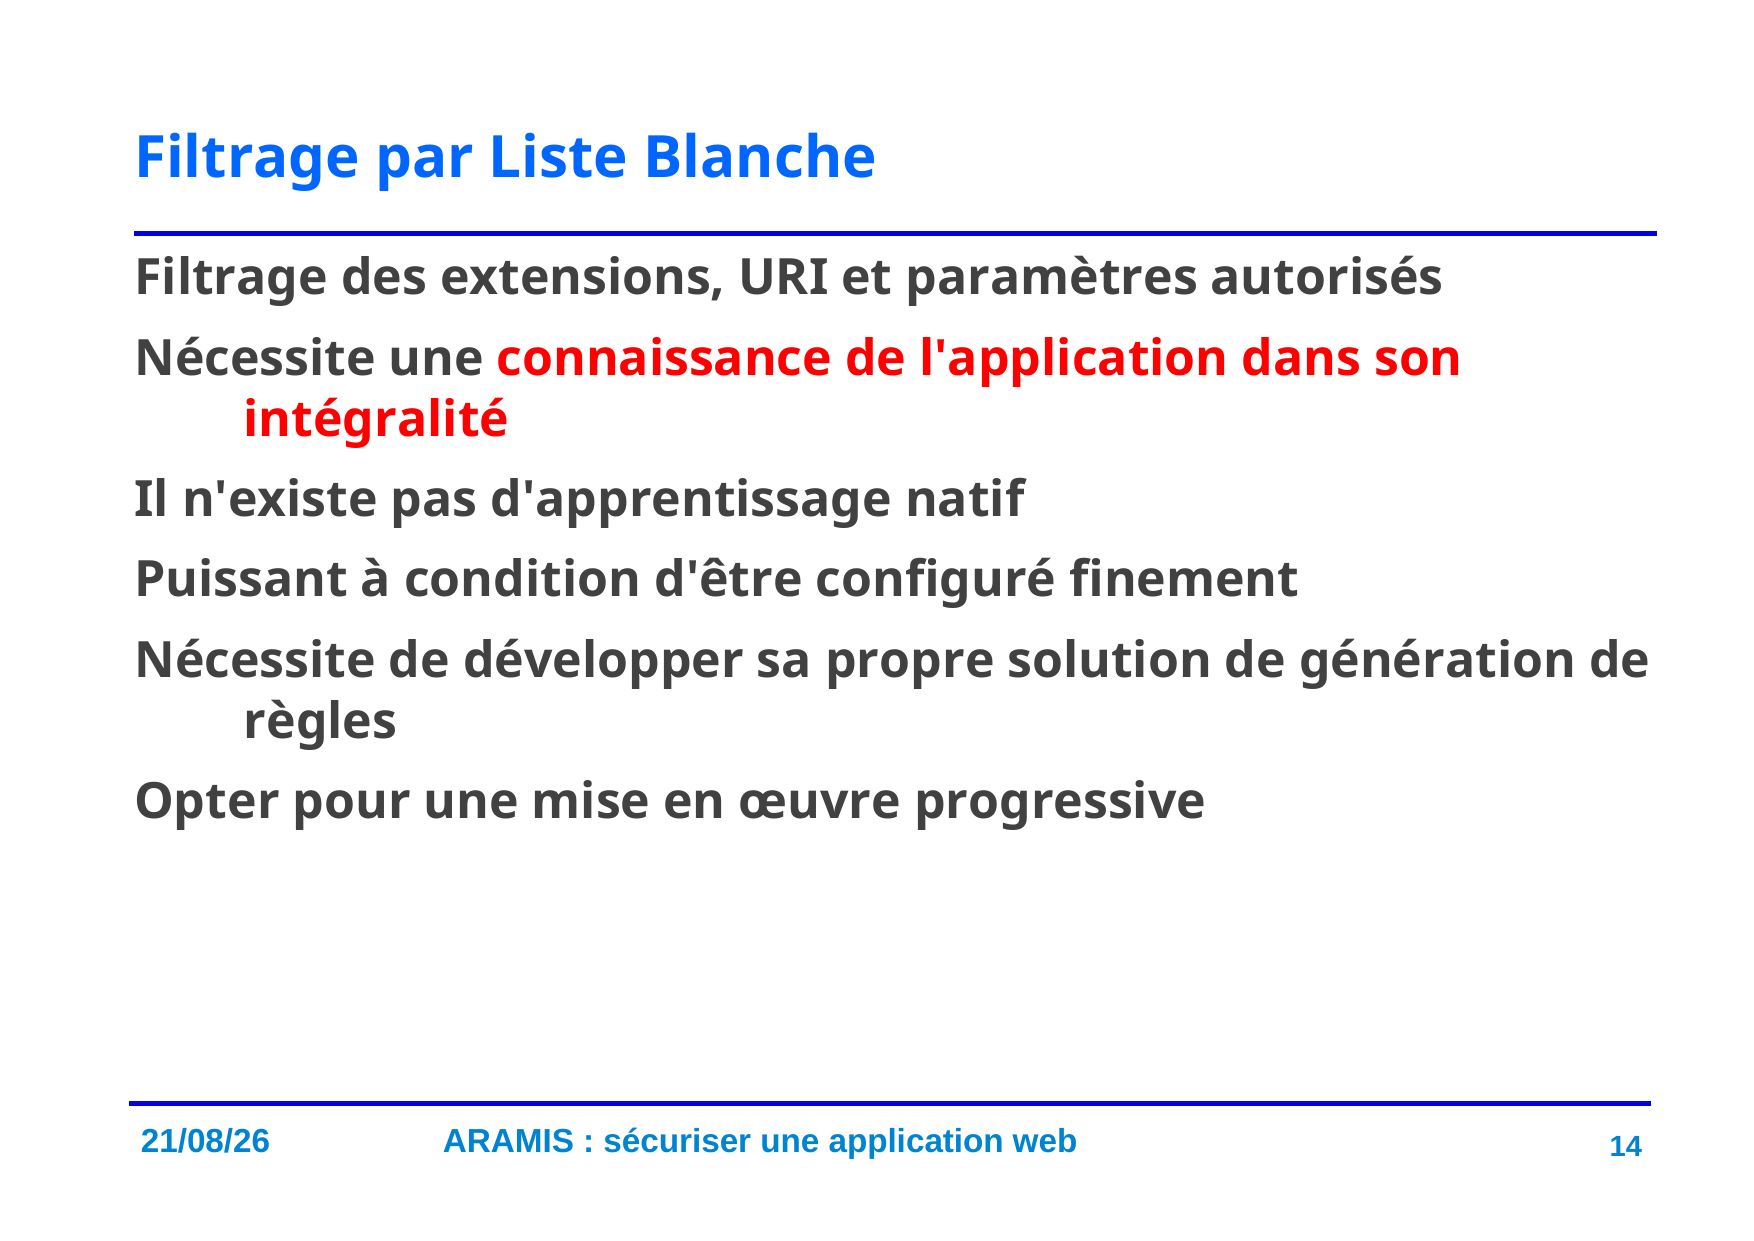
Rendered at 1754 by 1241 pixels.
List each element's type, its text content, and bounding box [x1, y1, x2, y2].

list Filtrage des extensions, URI et paramètres autorisés Nécessite une connaissance de l'application dans son intégralité Il n'existe pas d'apprentissage natif Puissant à condition d'être configuré finement Nécessite de développer sa propre solution de génération de règles Opter pour une mise en œuvre progressive [134, 245, 1657, 1017]
title Filtrage par Liste Blanche [134, 96, 1456, 222]
